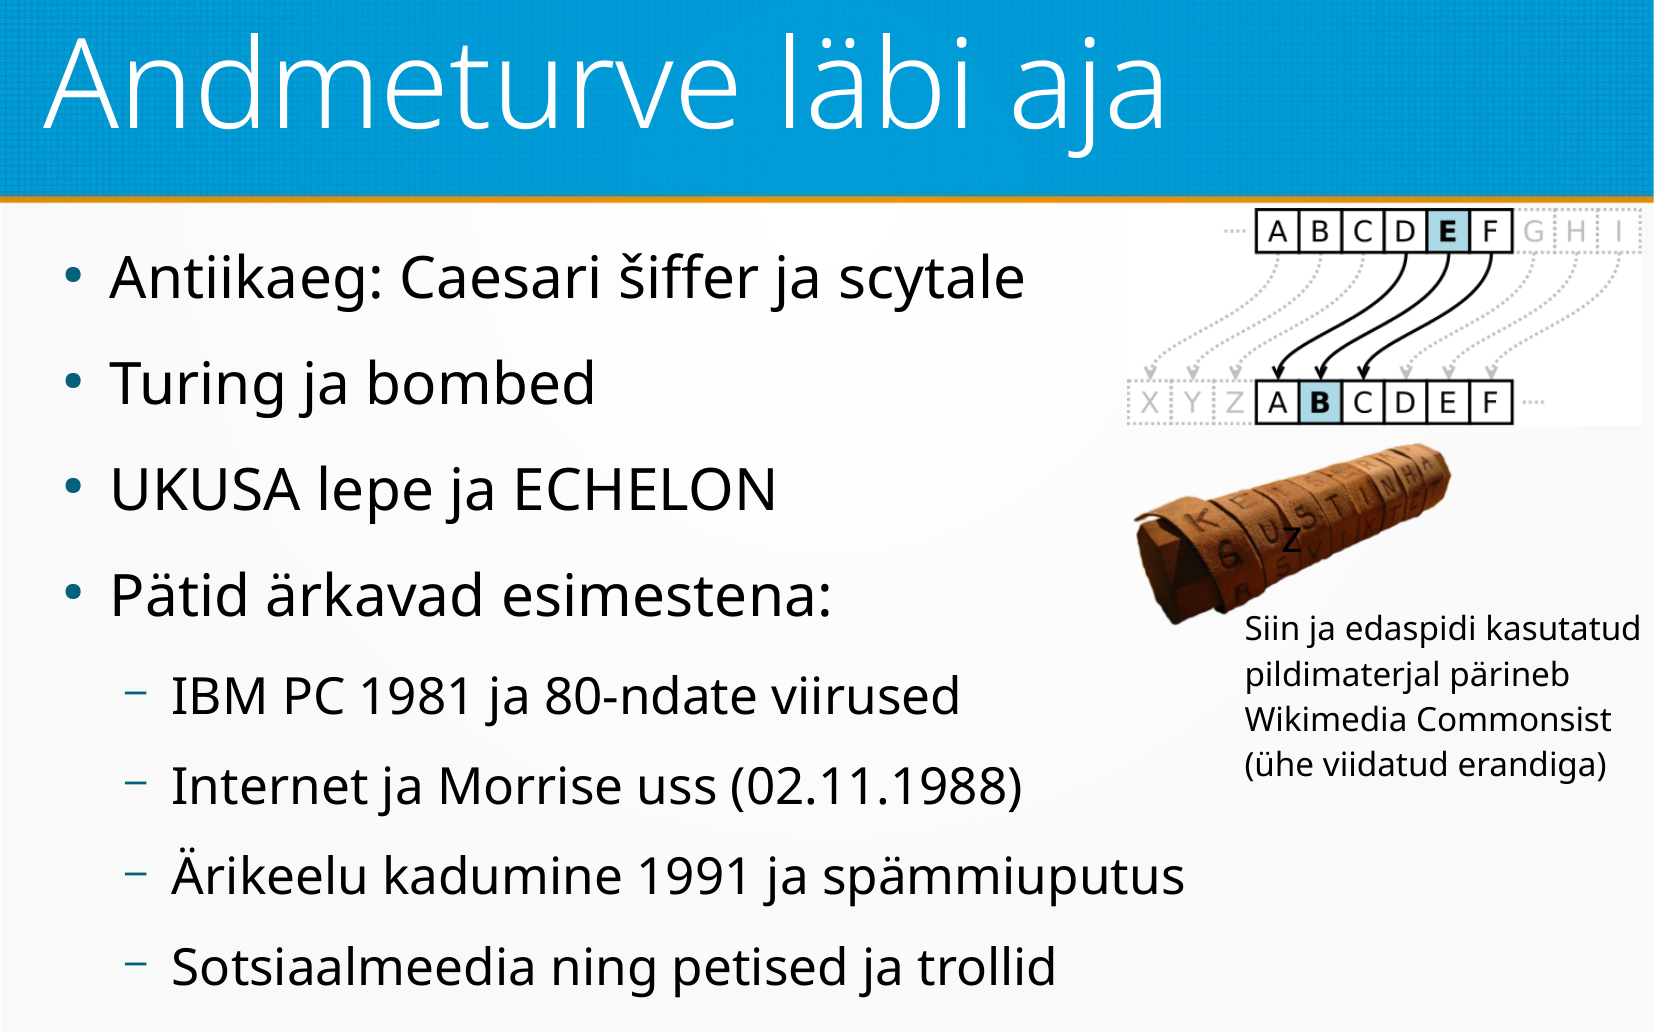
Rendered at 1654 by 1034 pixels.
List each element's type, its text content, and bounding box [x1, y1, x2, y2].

text_box Siin ja edaspidi kasutatud pildimaterjal pärineb Wikimedia Commonsist (ühe viidatud erandiga) [1238, 593, 1654, 799]
list Antiikaeg: Caesari šiffer ja scytale Turing ja bombed UKUSA lepe ja ECHELON Pätid ärkavad esimestena: IBM PC 1981 ja 80-ndate viirused Internet ja Morrise uss (02.11.1988) Ärikeelu kadumine 1991 ja spämmiuputus Sotsiaalmeedia ning petised ja trollid [47, 236, 1607, 1002]
picture [1132, 442, 1453, 626]
title Andmeturve läbi aja [43, 0, 1619, 166]
picture [0, 195, 1654, 1034]
